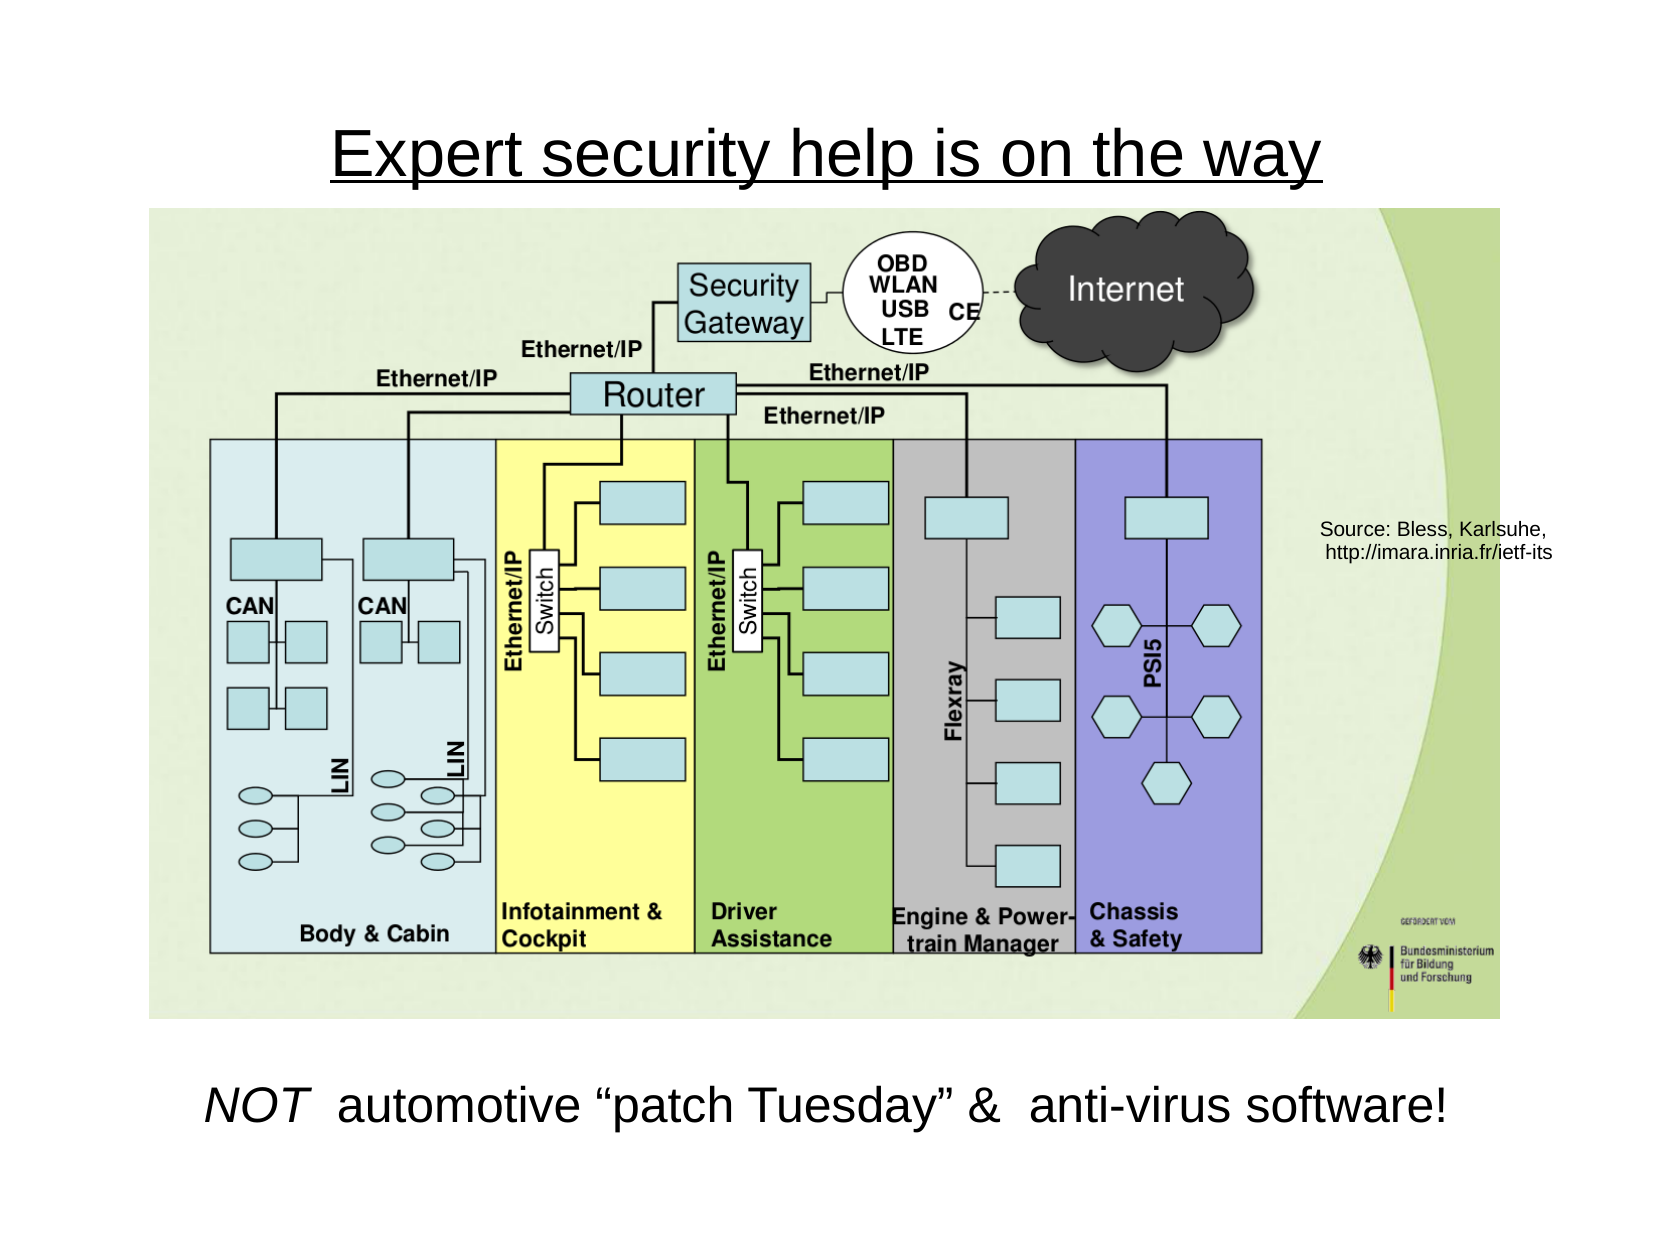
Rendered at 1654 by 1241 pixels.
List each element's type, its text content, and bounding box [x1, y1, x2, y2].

text_box Source: Bless, Karlsuhe, http://imara.inria.fr/ietf-its [1305, 510, 1570, 572]
text_box NOT automotive “patch Tuesday” & anti-virus software! [188, 1069, 1465, 1141]
picture [149, 208, 1500, 1019]
title Expert security help is on the way [82, 49, 1571, 257]
